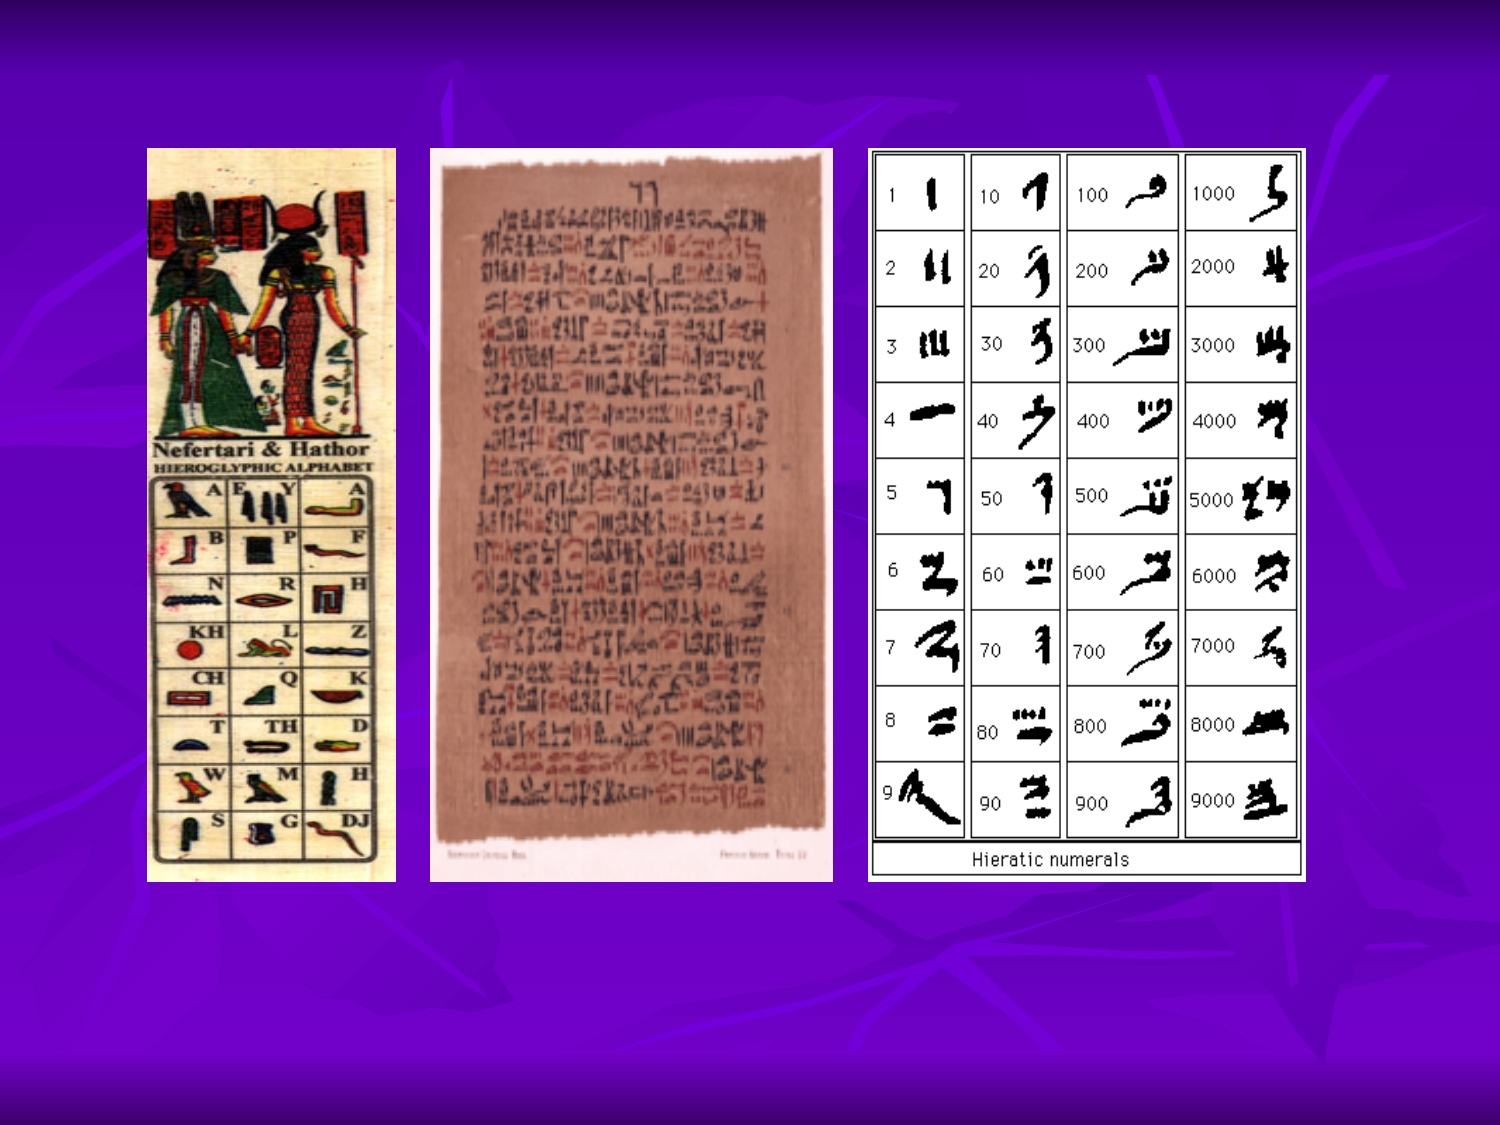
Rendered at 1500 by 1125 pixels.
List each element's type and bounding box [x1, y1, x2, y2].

picture [868, 148, 1306, 882]
picture [147, 148, 396, 882]
picture [430, 148, 833, 882]
